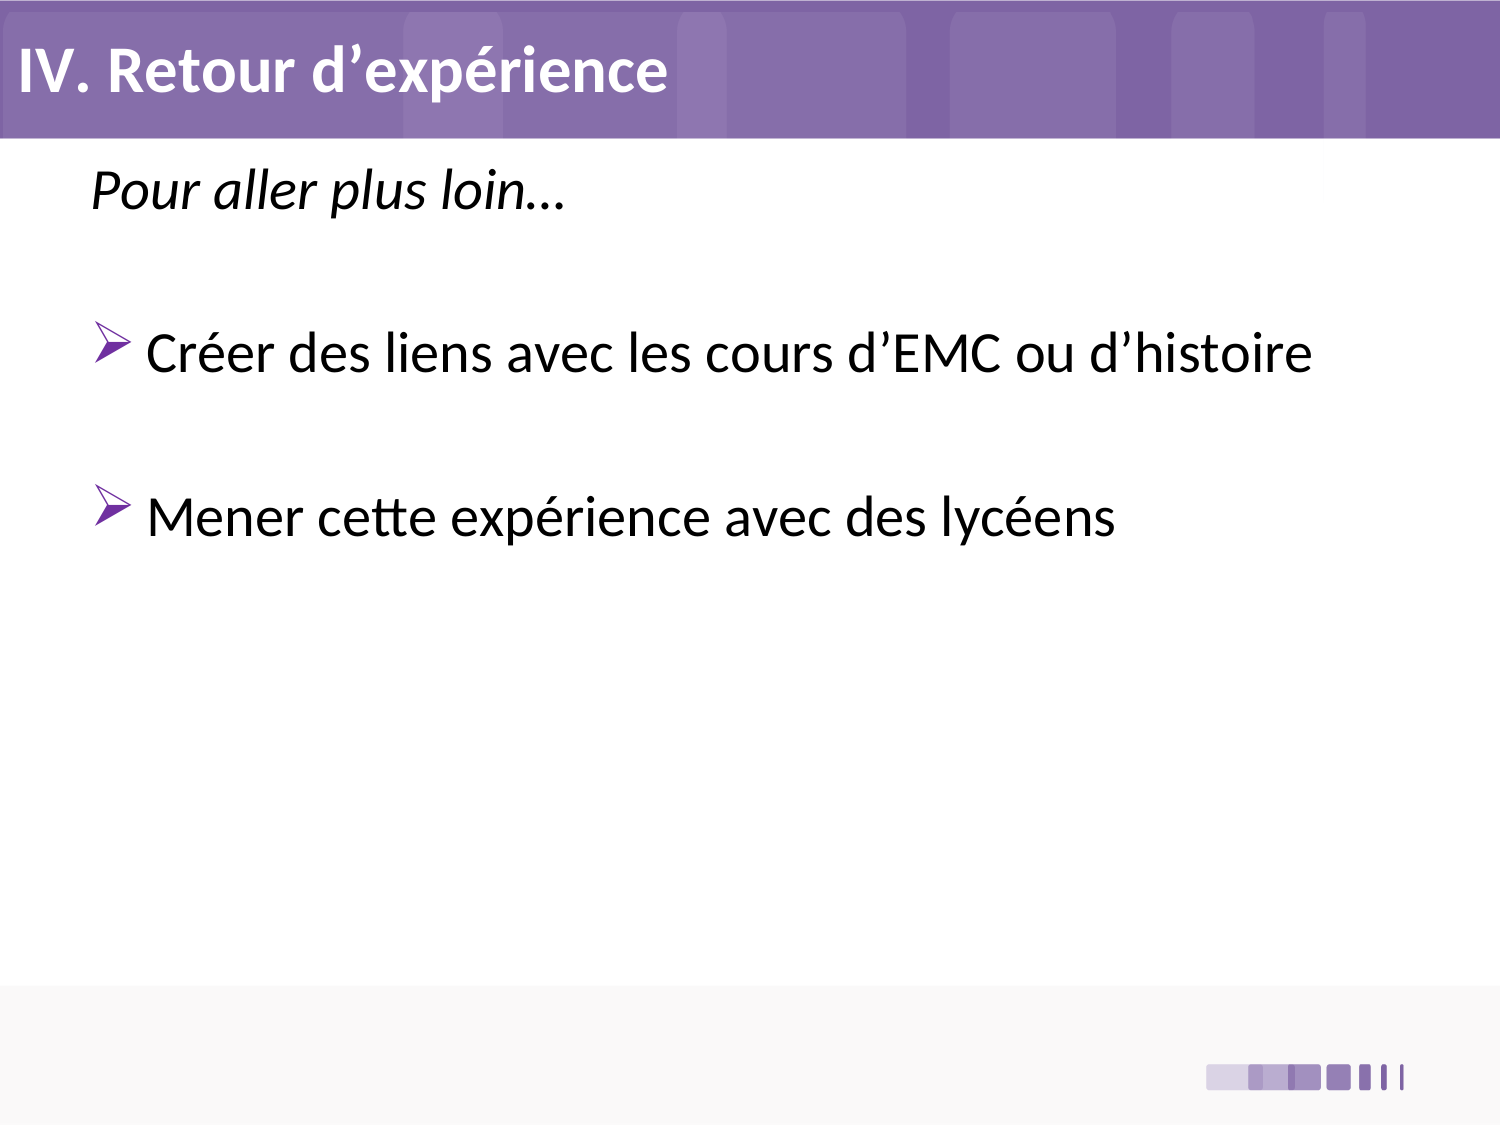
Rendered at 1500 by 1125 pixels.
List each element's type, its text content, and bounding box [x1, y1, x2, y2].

text_box Pour aller plus loin… Créer des liens avec les cours d’EMC ou d’histoire Mener cette expérience avec des lycéens [75, 143, 1426, 953]
picture [0, 0, 1500, 1125]
